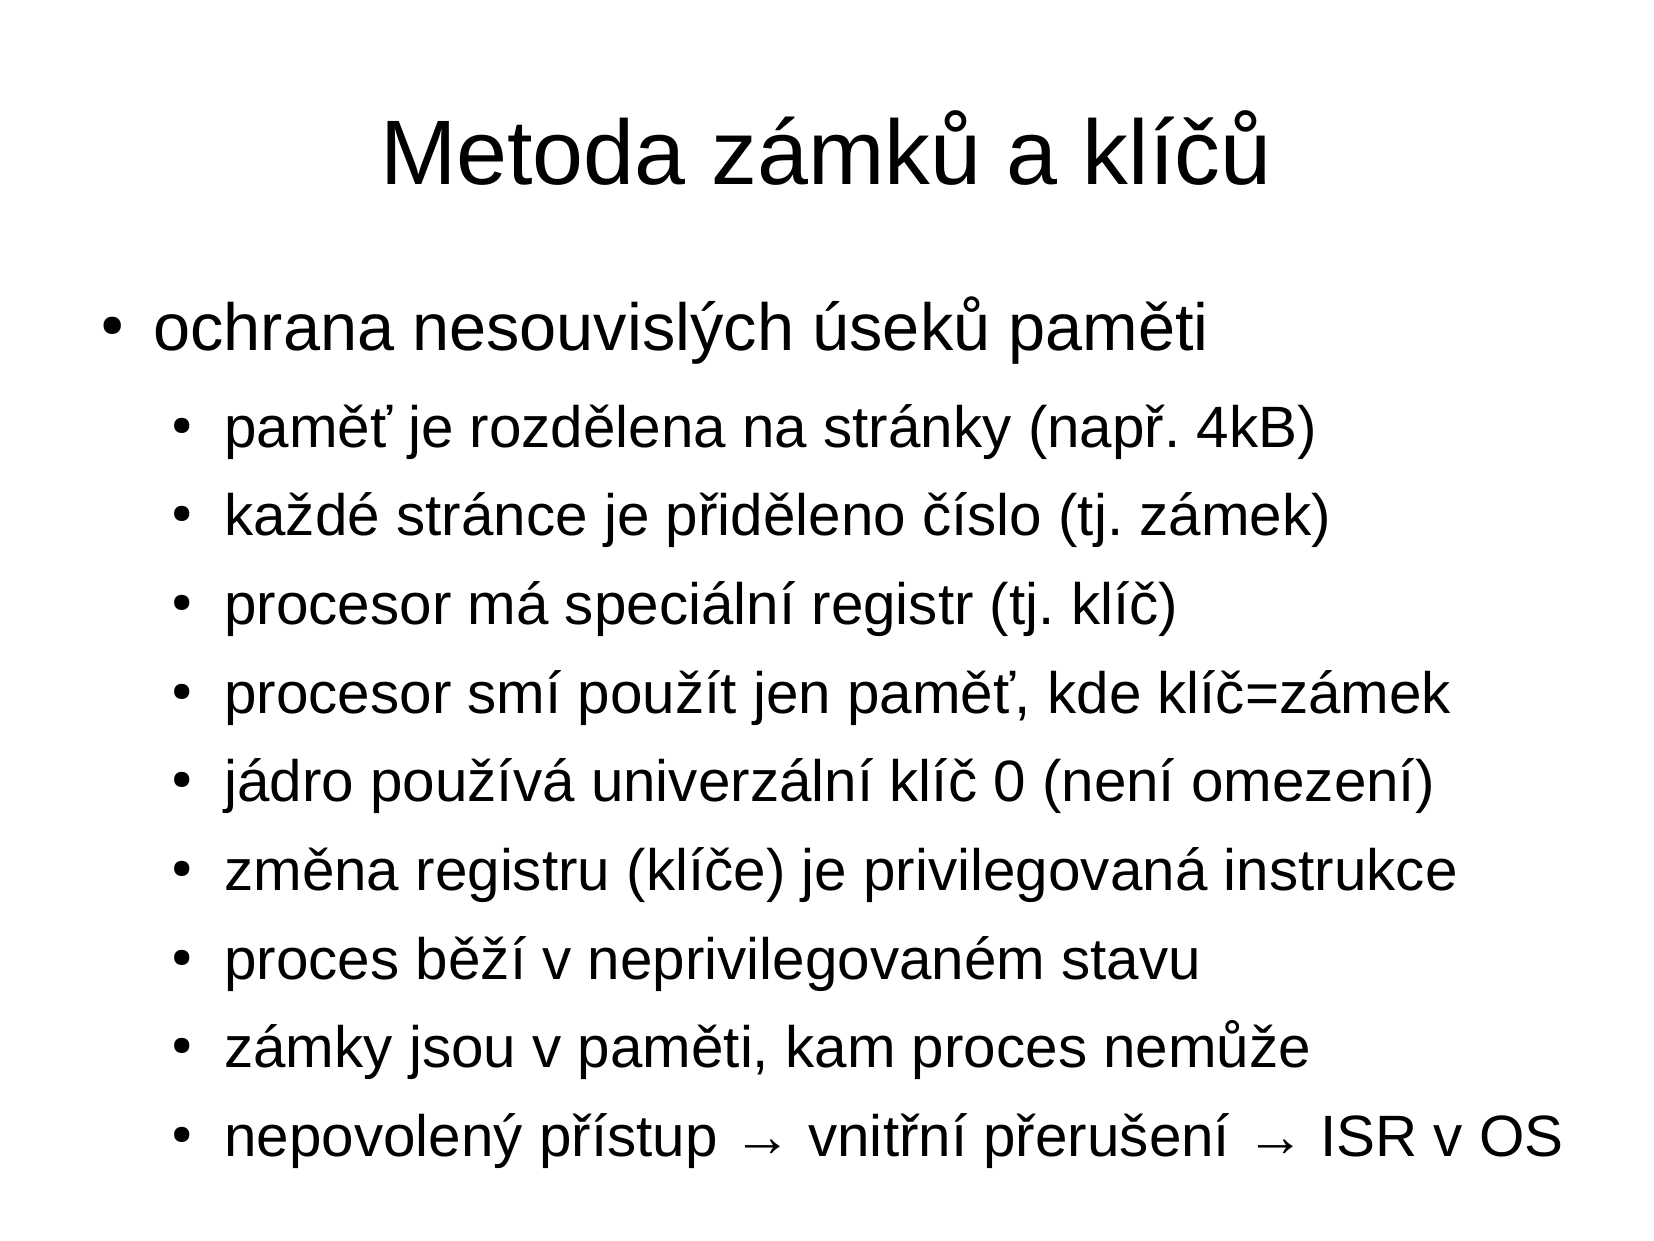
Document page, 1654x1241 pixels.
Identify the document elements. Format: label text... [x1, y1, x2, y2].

list ochrana nesouvislých úseků paměti paměť je rozdělena na stránky (např. 4kB) každé stránce je přiděleno číslo (tj. zámek) procesor má speciální registr (tj. klíč) procesor smí použít jen paměť, kde klíč=zámek jádro používá univerzální klíč 0 (není omezení) změna registru (klíče) je privilegovaná instrukce proces běží v neprivilegovaném stavu zámky jsou v paměti, kam proces nemůže nepovolený přístup → vnitřní přerušení → ISR v OS [82, 290, 1571, 1169]
title Metoda zámků a klíčů [82, 56, 1571, 250]
